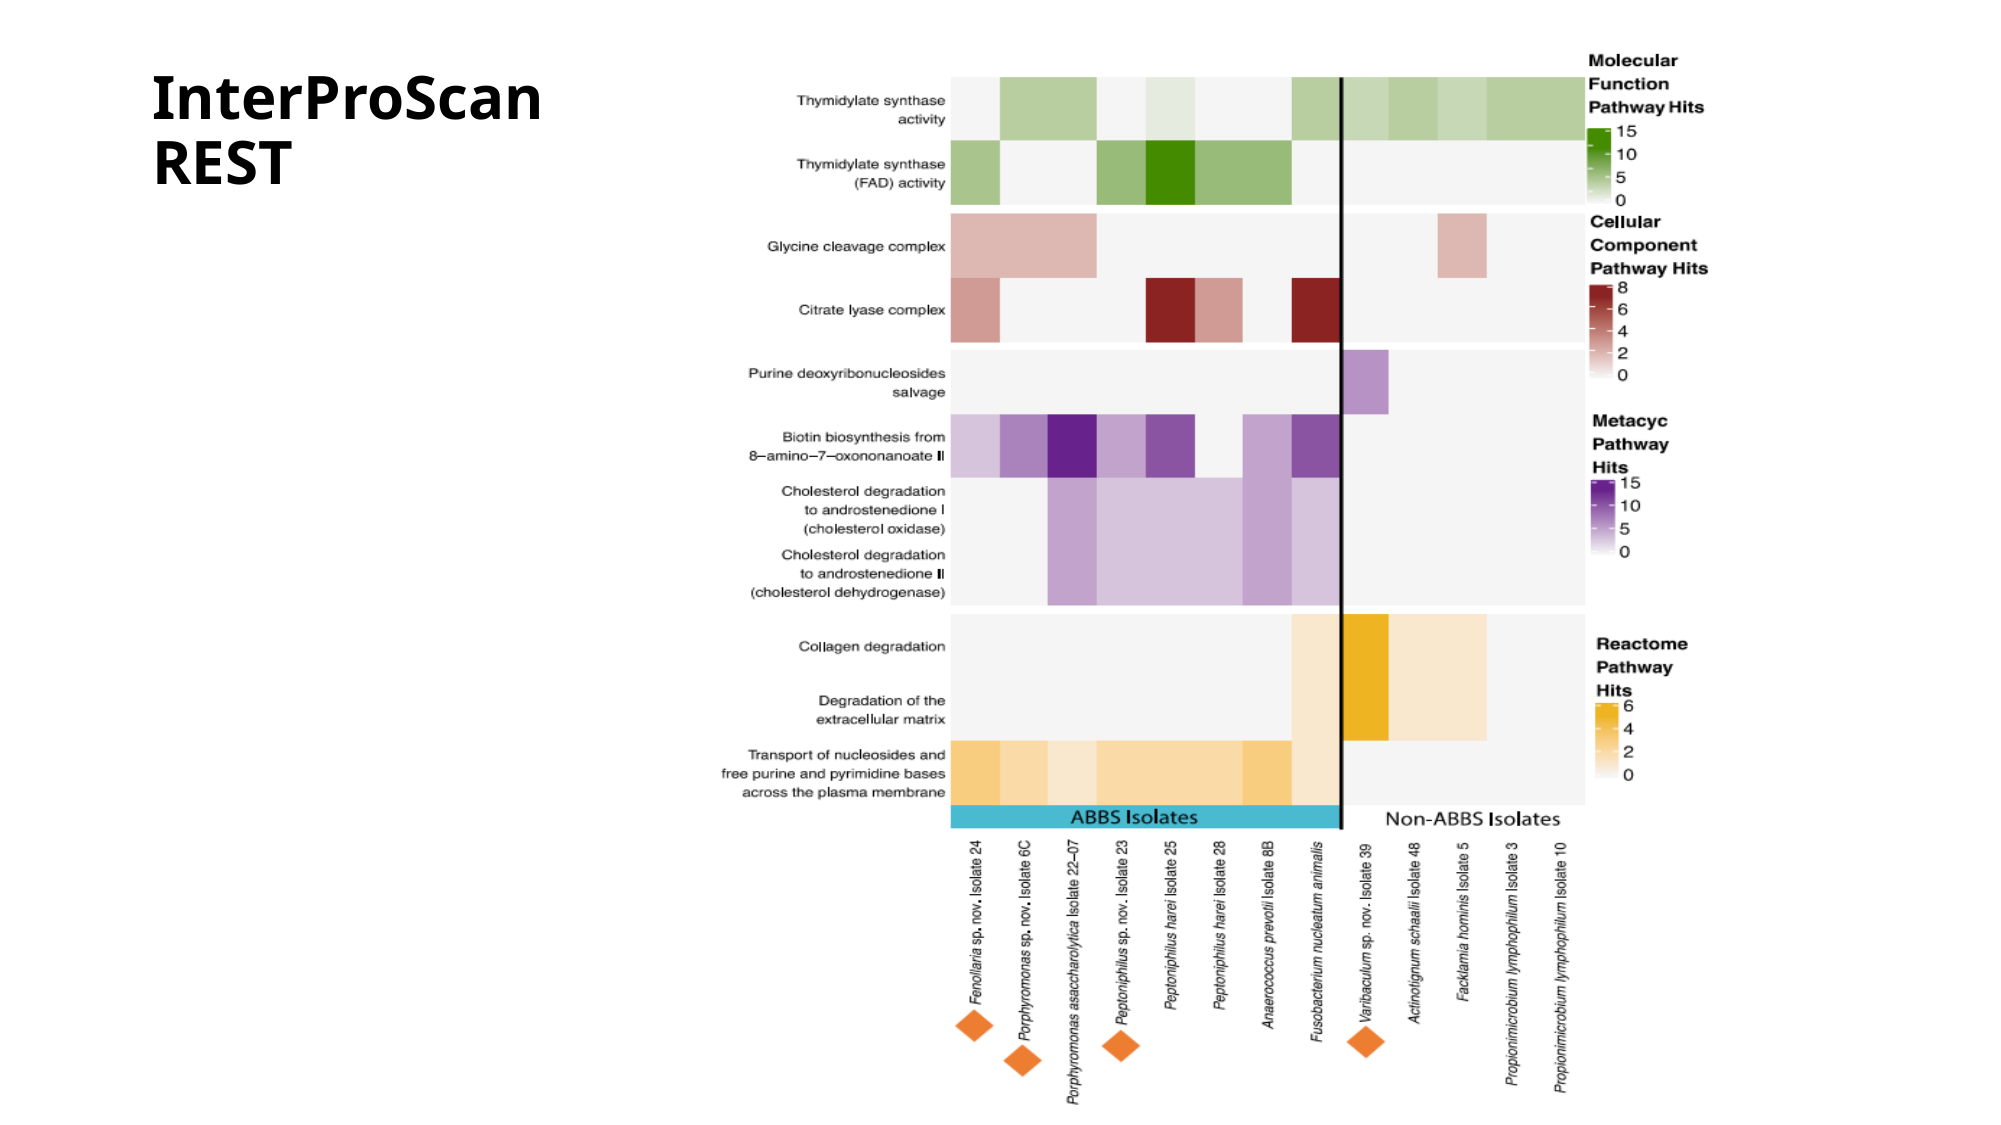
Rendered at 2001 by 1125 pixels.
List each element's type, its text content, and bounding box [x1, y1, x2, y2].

title InterProScan REST [137, 59, 663, 278]
picture [691, 33, 1755, 1116]
